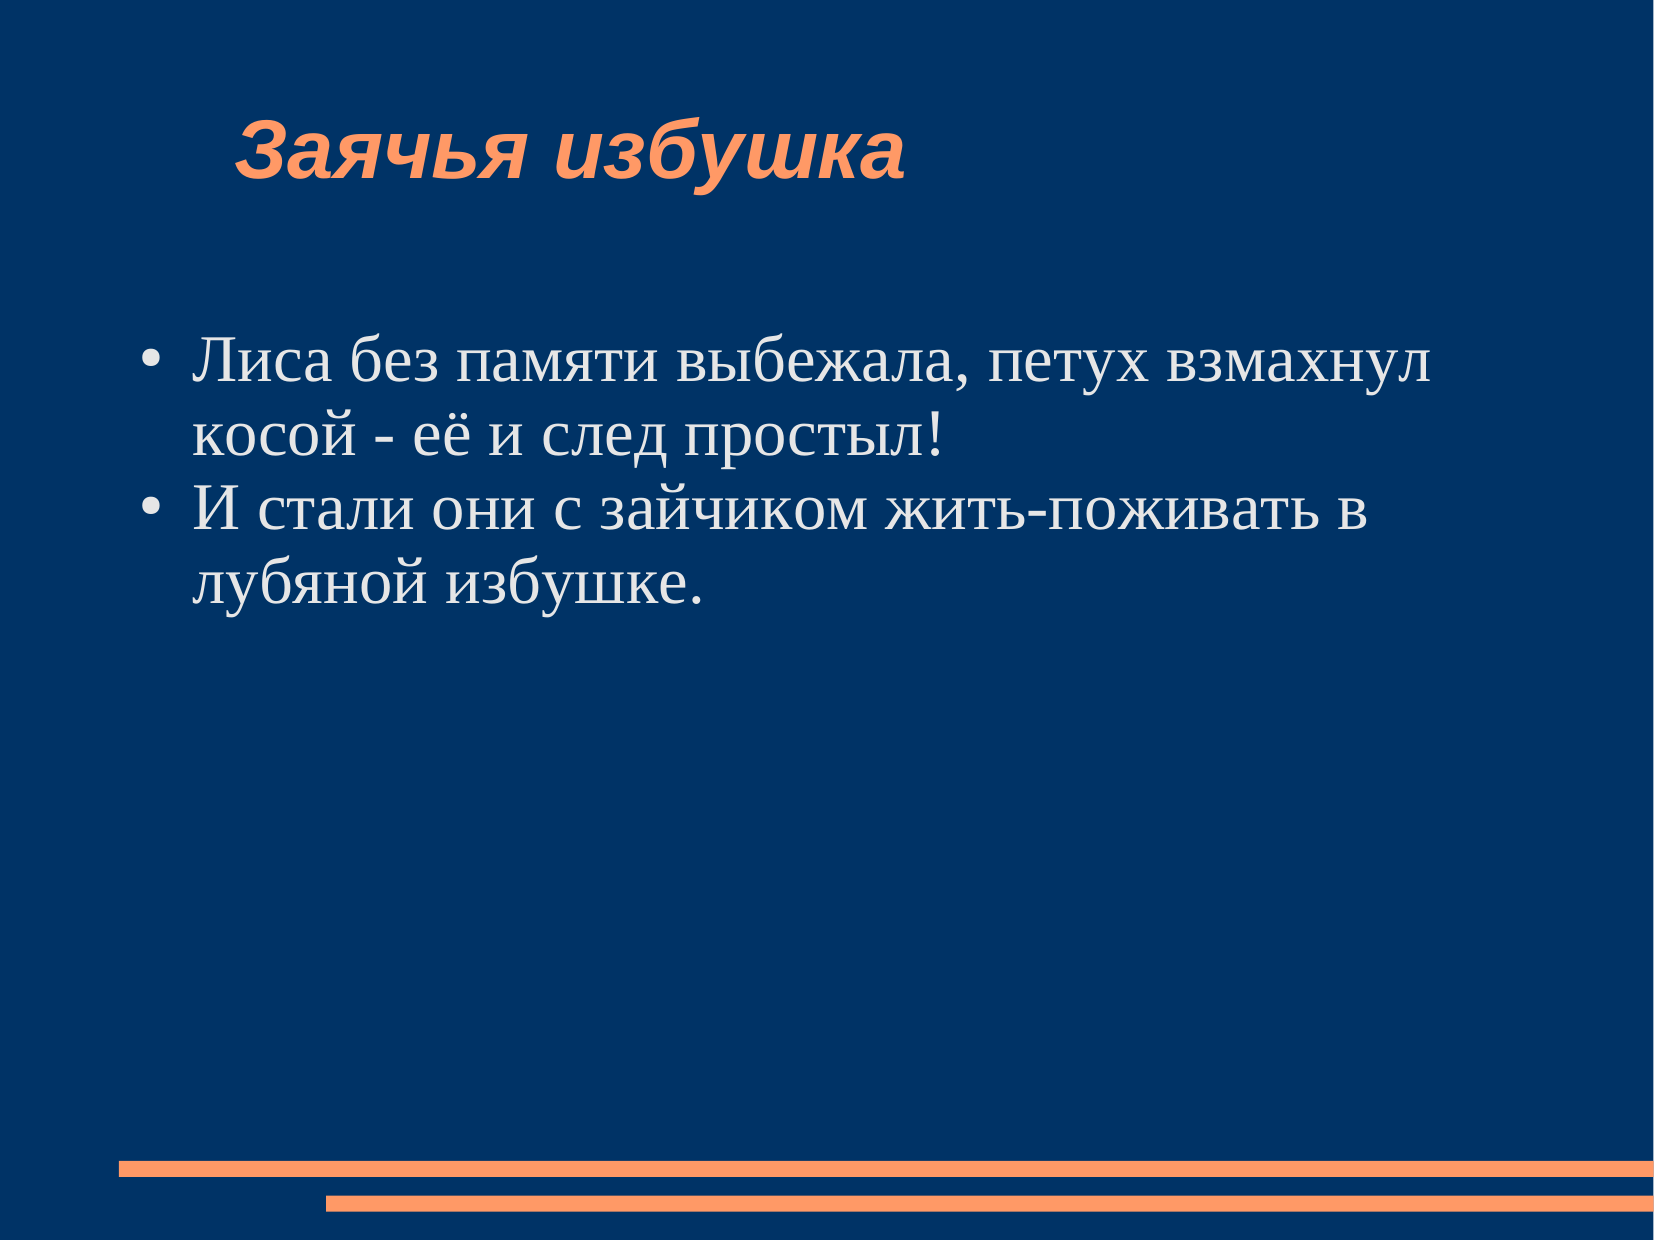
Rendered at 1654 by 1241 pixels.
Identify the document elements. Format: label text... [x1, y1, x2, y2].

title Заячья избушка [118, 53, 1534, 247]
list Лиса без памяти выбежала, петух взмахнул косой - её и след простыл! И стали они с зайчиком жить-поживать в лубяной избушке. [121, 322, 1561, 1118]
